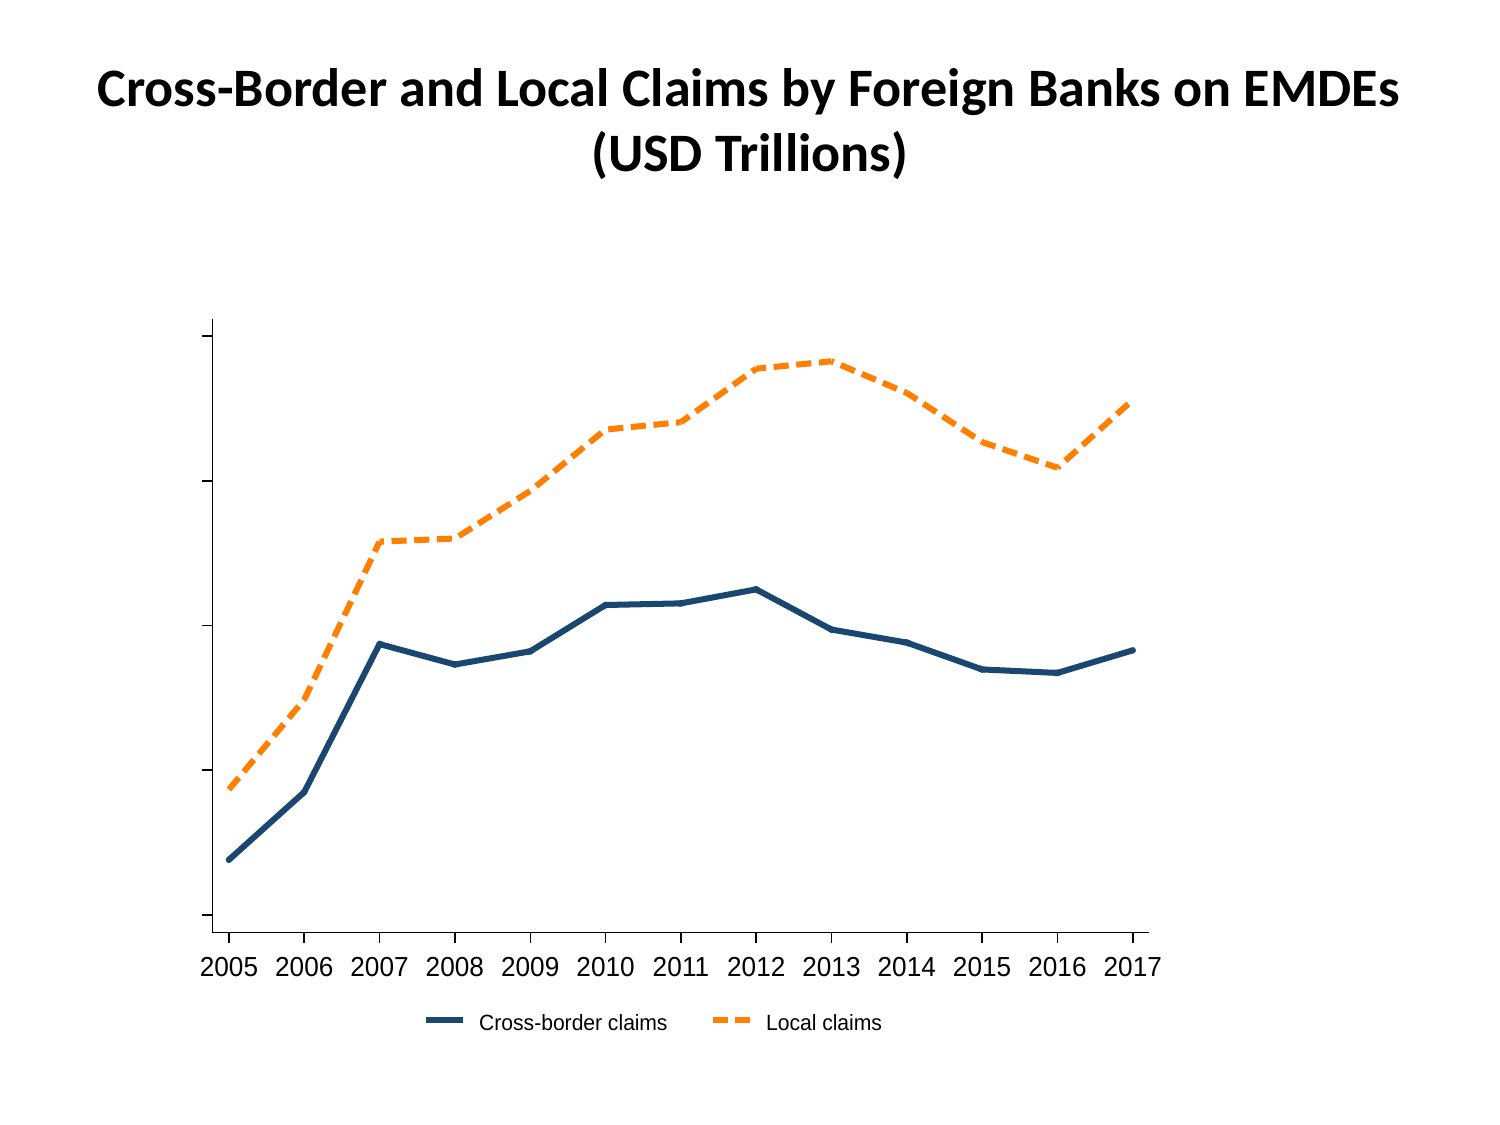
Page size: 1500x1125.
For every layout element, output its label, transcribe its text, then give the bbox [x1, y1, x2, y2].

title Cross-Border and Local Claims by Foreign Banks on EMDEs (USD Trillions) [75, 45, 1425, 233]
picture [135, 290, 1176, 1083]
